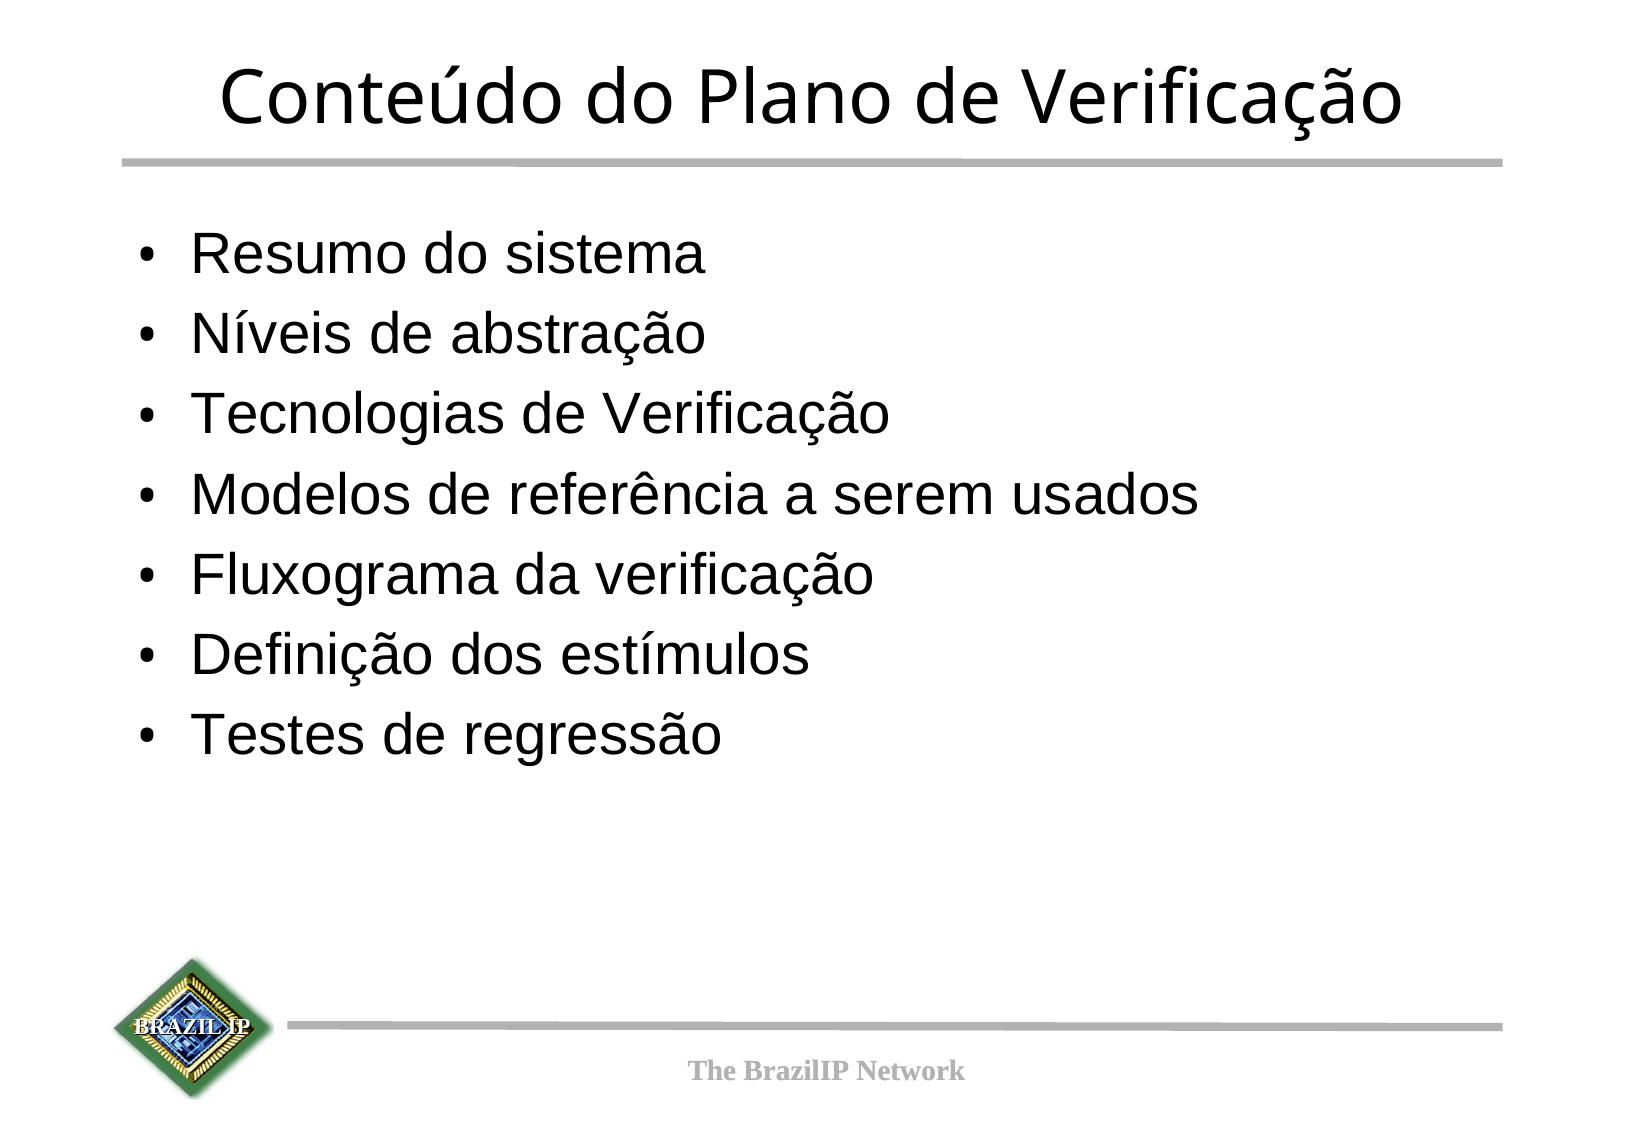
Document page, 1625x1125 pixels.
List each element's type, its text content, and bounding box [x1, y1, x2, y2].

picture [108, 953, 274, 1100]
list Resumo do sistema Níveis de abstração Tecnologias de Verificação Modelos de referência a serem usados Fluxograma da verificação Definição dos estímulos Testes de regressão [121, 212, 1488, 943]
title Conteúdo do Plano de Verificação [121, 41, 1503, 147]
